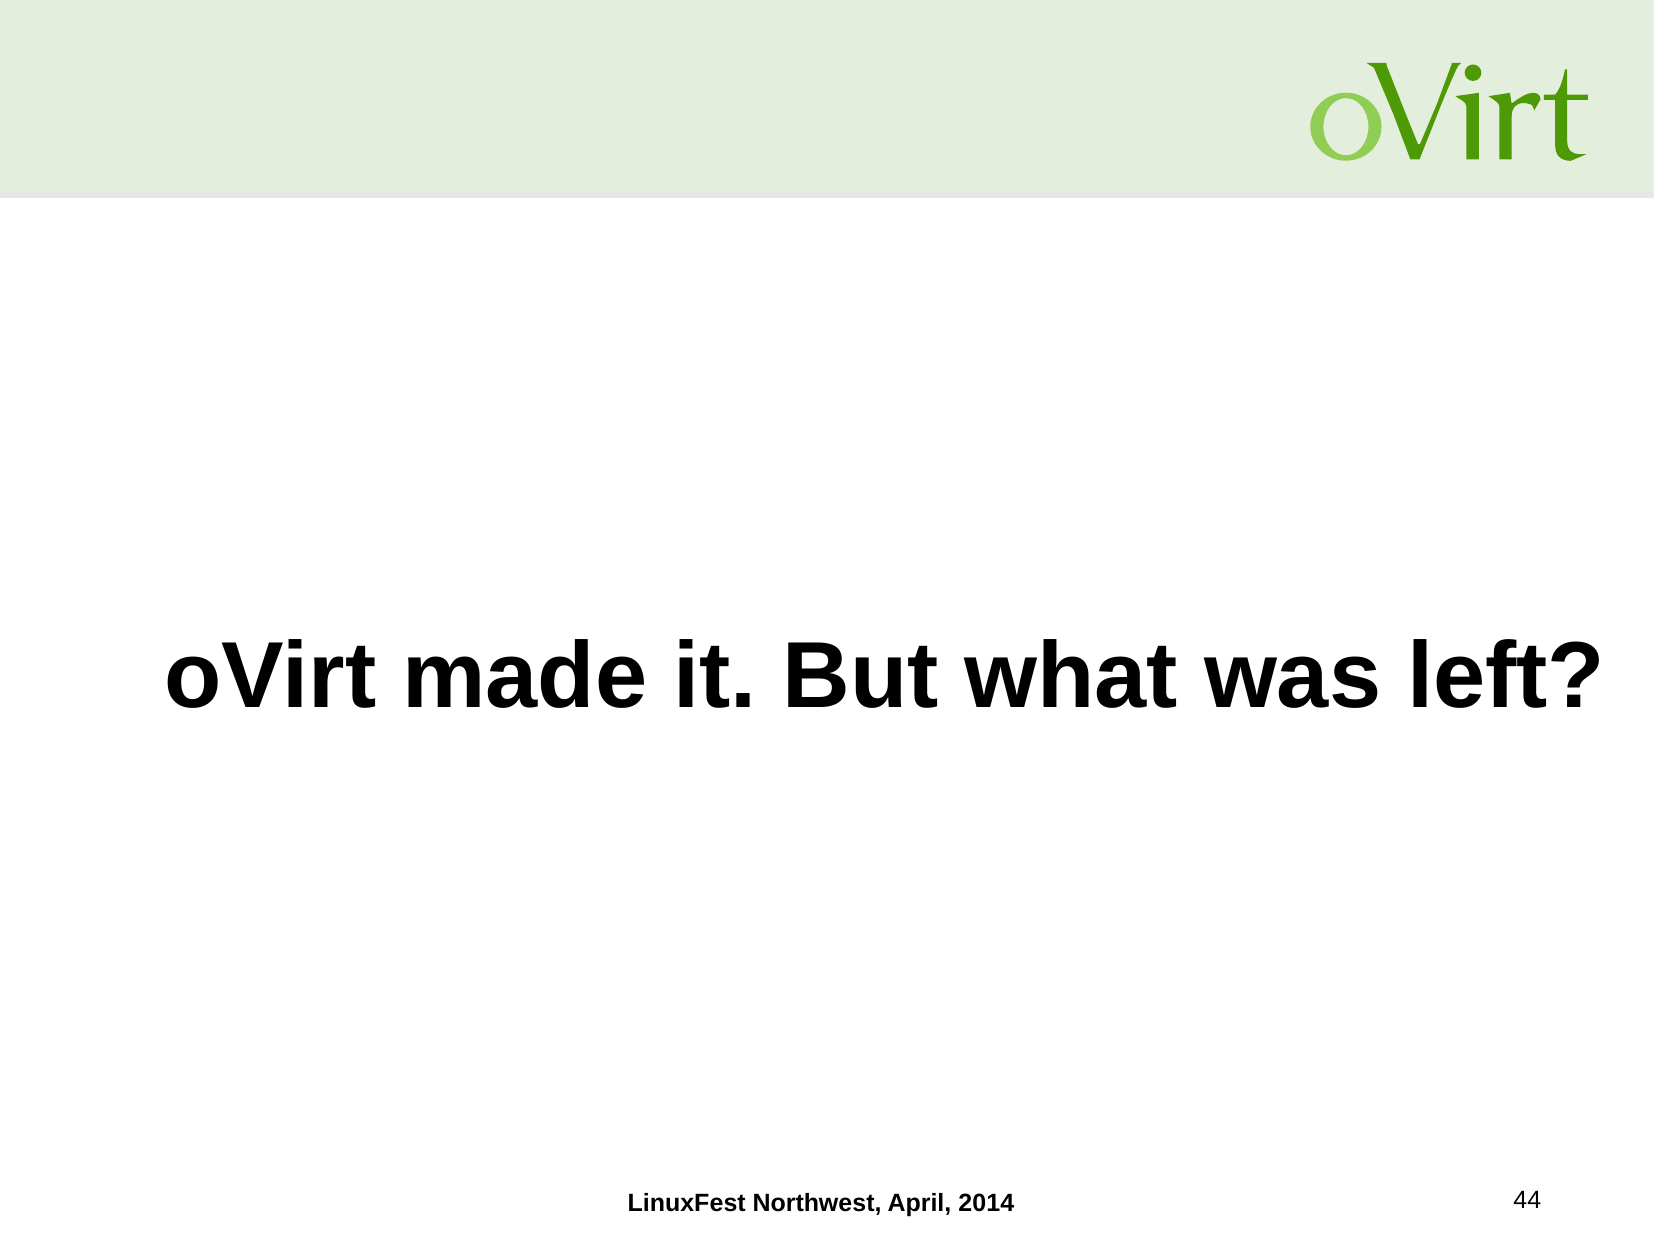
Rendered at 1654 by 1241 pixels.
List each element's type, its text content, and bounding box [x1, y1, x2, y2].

text_box oVirt made it. But what was left? [150, 615, 1654, 750]
